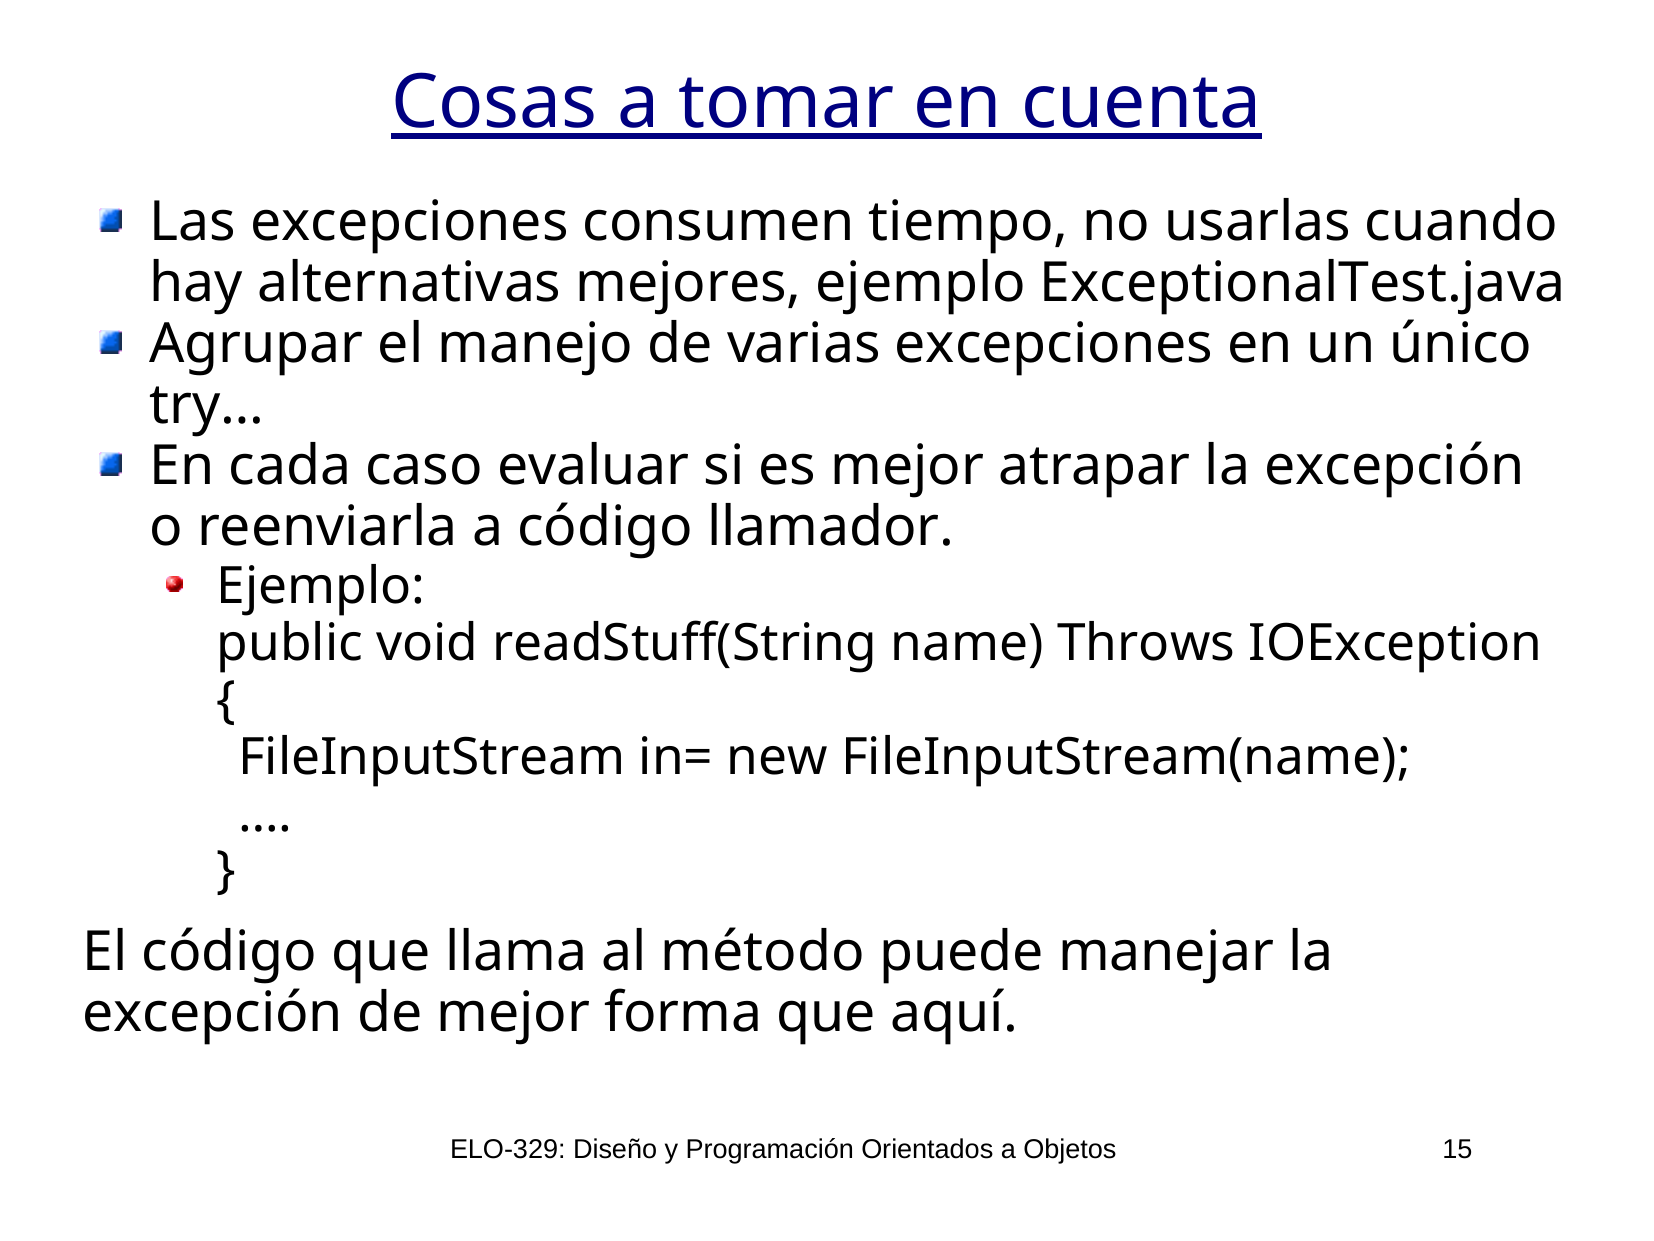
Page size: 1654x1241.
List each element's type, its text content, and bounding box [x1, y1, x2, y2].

title Cosas a tomar en cuenta [82, 49, 1571, 151]
list Las excepciones consumen tiempo, no usarlas cuando hay alternativas mejores, ejemplo ExceptionalTest.java Agrupar el manejo de varias excepciones en un único try… En cada caso evaluar si es mejor atrapar la excepción o reenviarla a código llamador. Ejemplo: public void readStuff(String name) Throws IOException { FileInputStream in= new FileInputStream(name); …. } El código que llama al método puede manejar la excepción de mejor forma que aquí. [82, 187, 1571, 1071]
